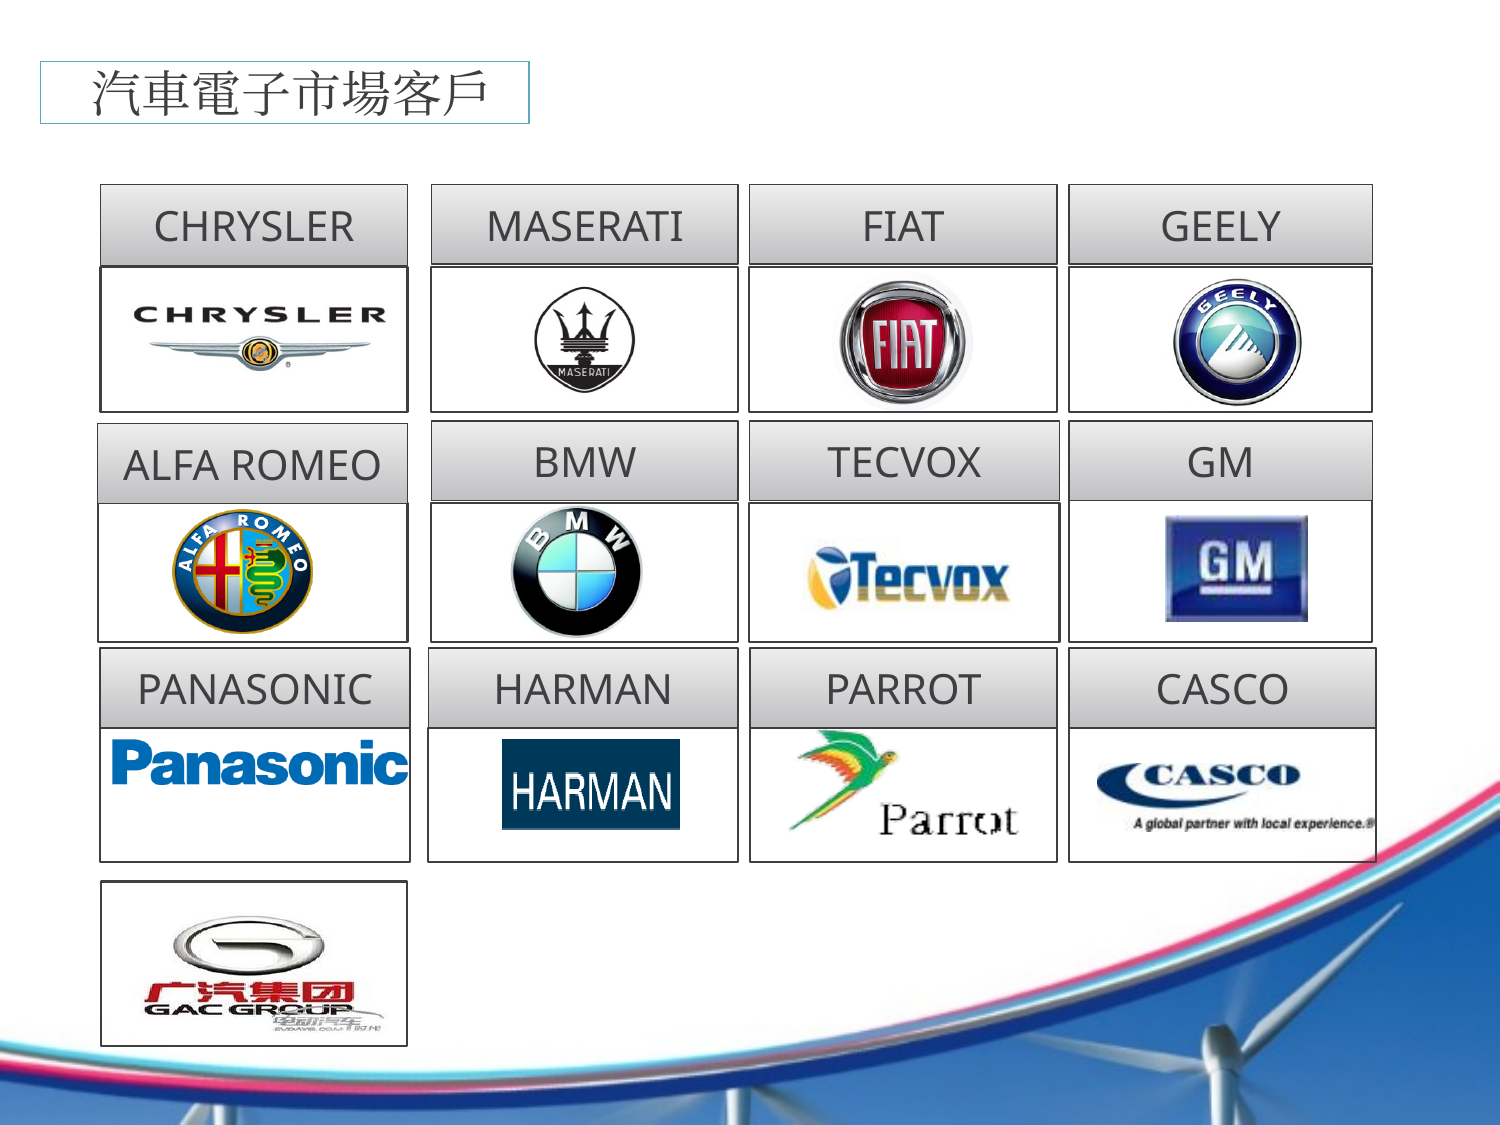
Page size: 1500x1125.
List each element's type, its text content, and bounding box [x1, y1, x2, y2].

text_box HARMAN [428, 648, 739, 728]
text_box 汽車電子市場客戶 [46, 54, 538, 130]
text_box ALFA ROMEO [97, 423, 408, 504]
text_box GM [1069, 420, 1373, 501]
text_box TECVOX [749, 420, 1060, 501]
text_box FIAT [749, 184, 1057, 265]
text_box PARROT [750, 648, 1057, 728]
text_box CHRYSLER [100, 184, 408, 266]
text_box PANASONIC [100, 648, 411, 728]
text_box BMW [431, 420, 739, 501]
text_box GEELY [1069, 184, 1373, 265]
text_box MASERATI [431, 184, 739, 264]
picture [0, 0, 1500, 1125]
text_box CASCO [1069, 648, 1377, 728]
